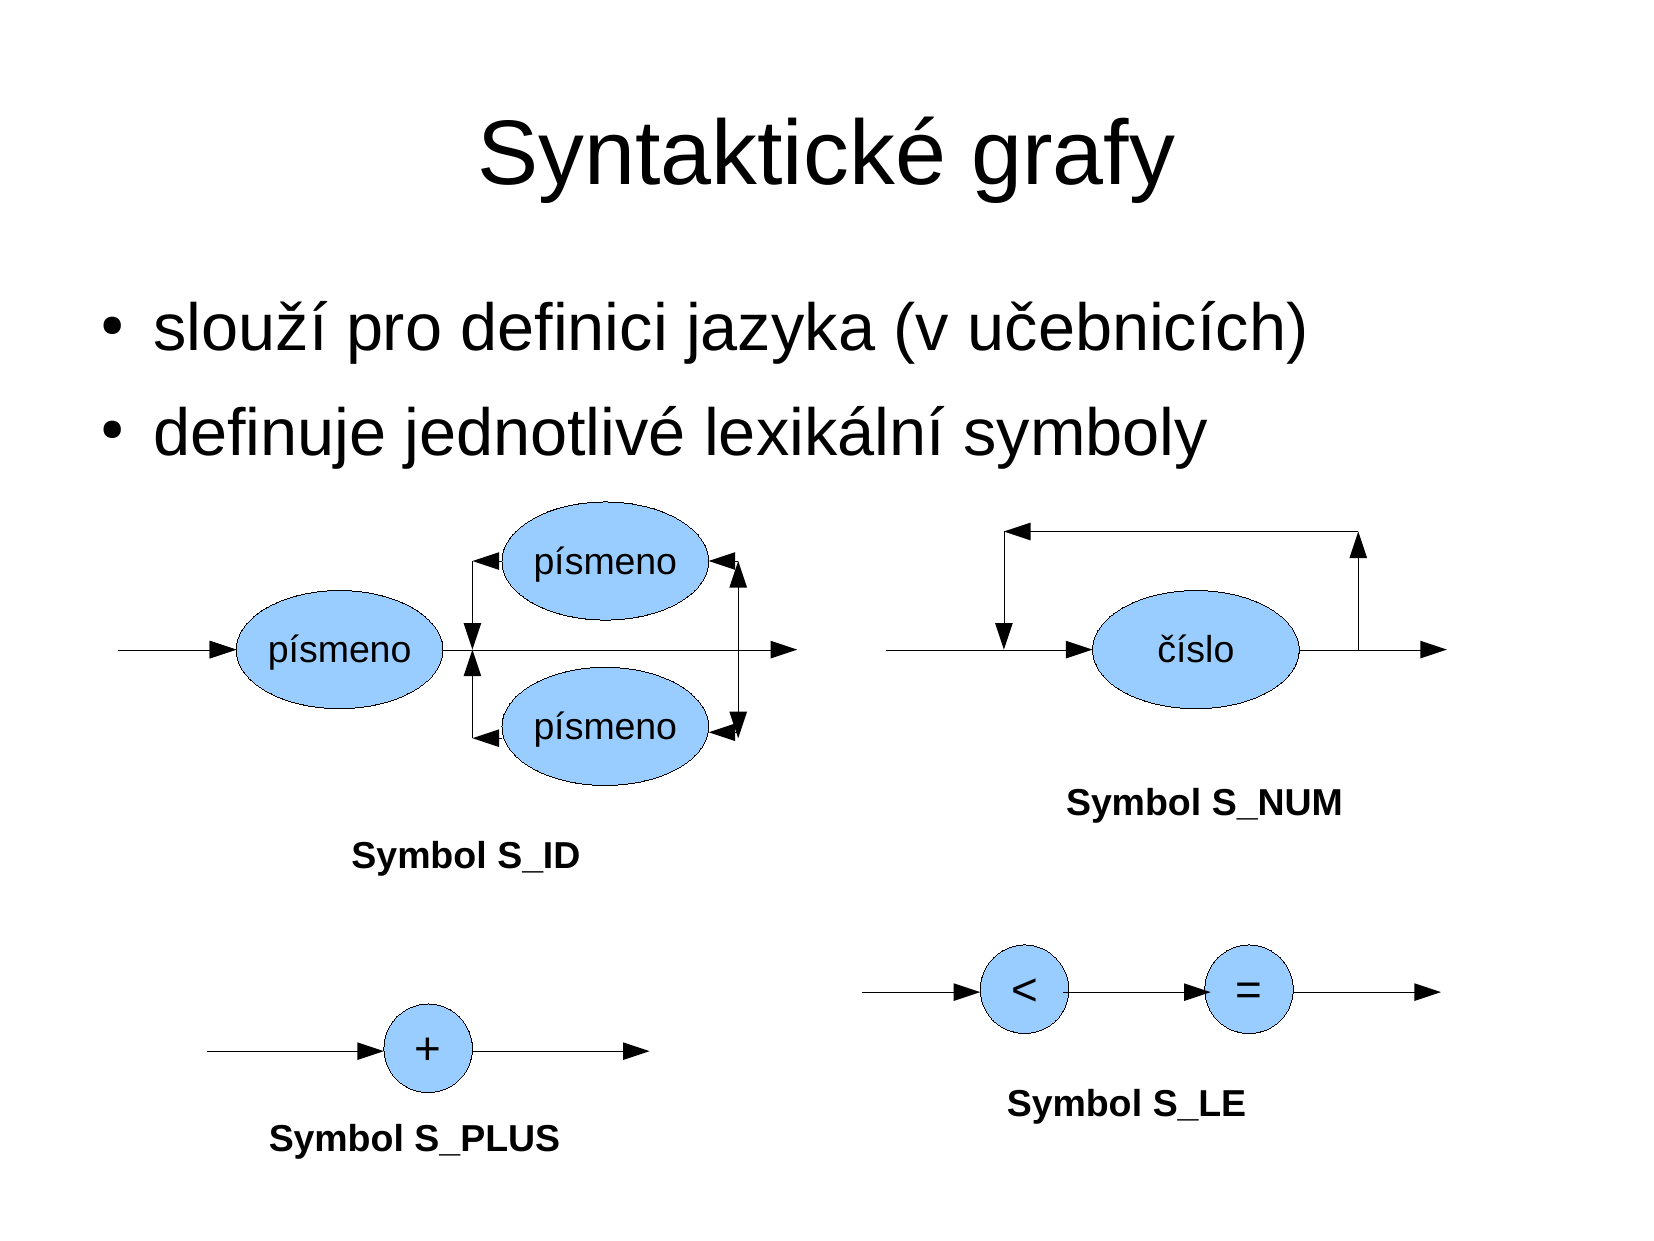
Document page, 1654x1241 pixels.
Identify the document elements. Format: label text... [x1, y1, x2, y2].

text_box písmeno [501, 501, 709, 621]
text_box číslo [1092, 590, 1300, 709]
text_box = [1204, 944, 1294, 1034]
text_box písmeno [236, 590, 443, 709]
text_box Symbol S_PLUS [253, 1110, 597, 1168]
text_box Symbol S_NUM [1051, 773, 1359, 831]
text_box písmeno [501, 667, 709, 786]
list slouží pro definici jazyka (v učebnicích) definuje jednotlivé lexikální symboly [82, 290, 1571, 470]
text_box + [383, 1003, 473, 1093]
title Syntaktické grafy [82, 56, 1571, 250]
text_box Symbol S_LE [992, 1074, 1300, 1132]
text_box < [980, 944, 1069, 1034]
text_box Symbol S_ID [336, 826, 603, 884]
